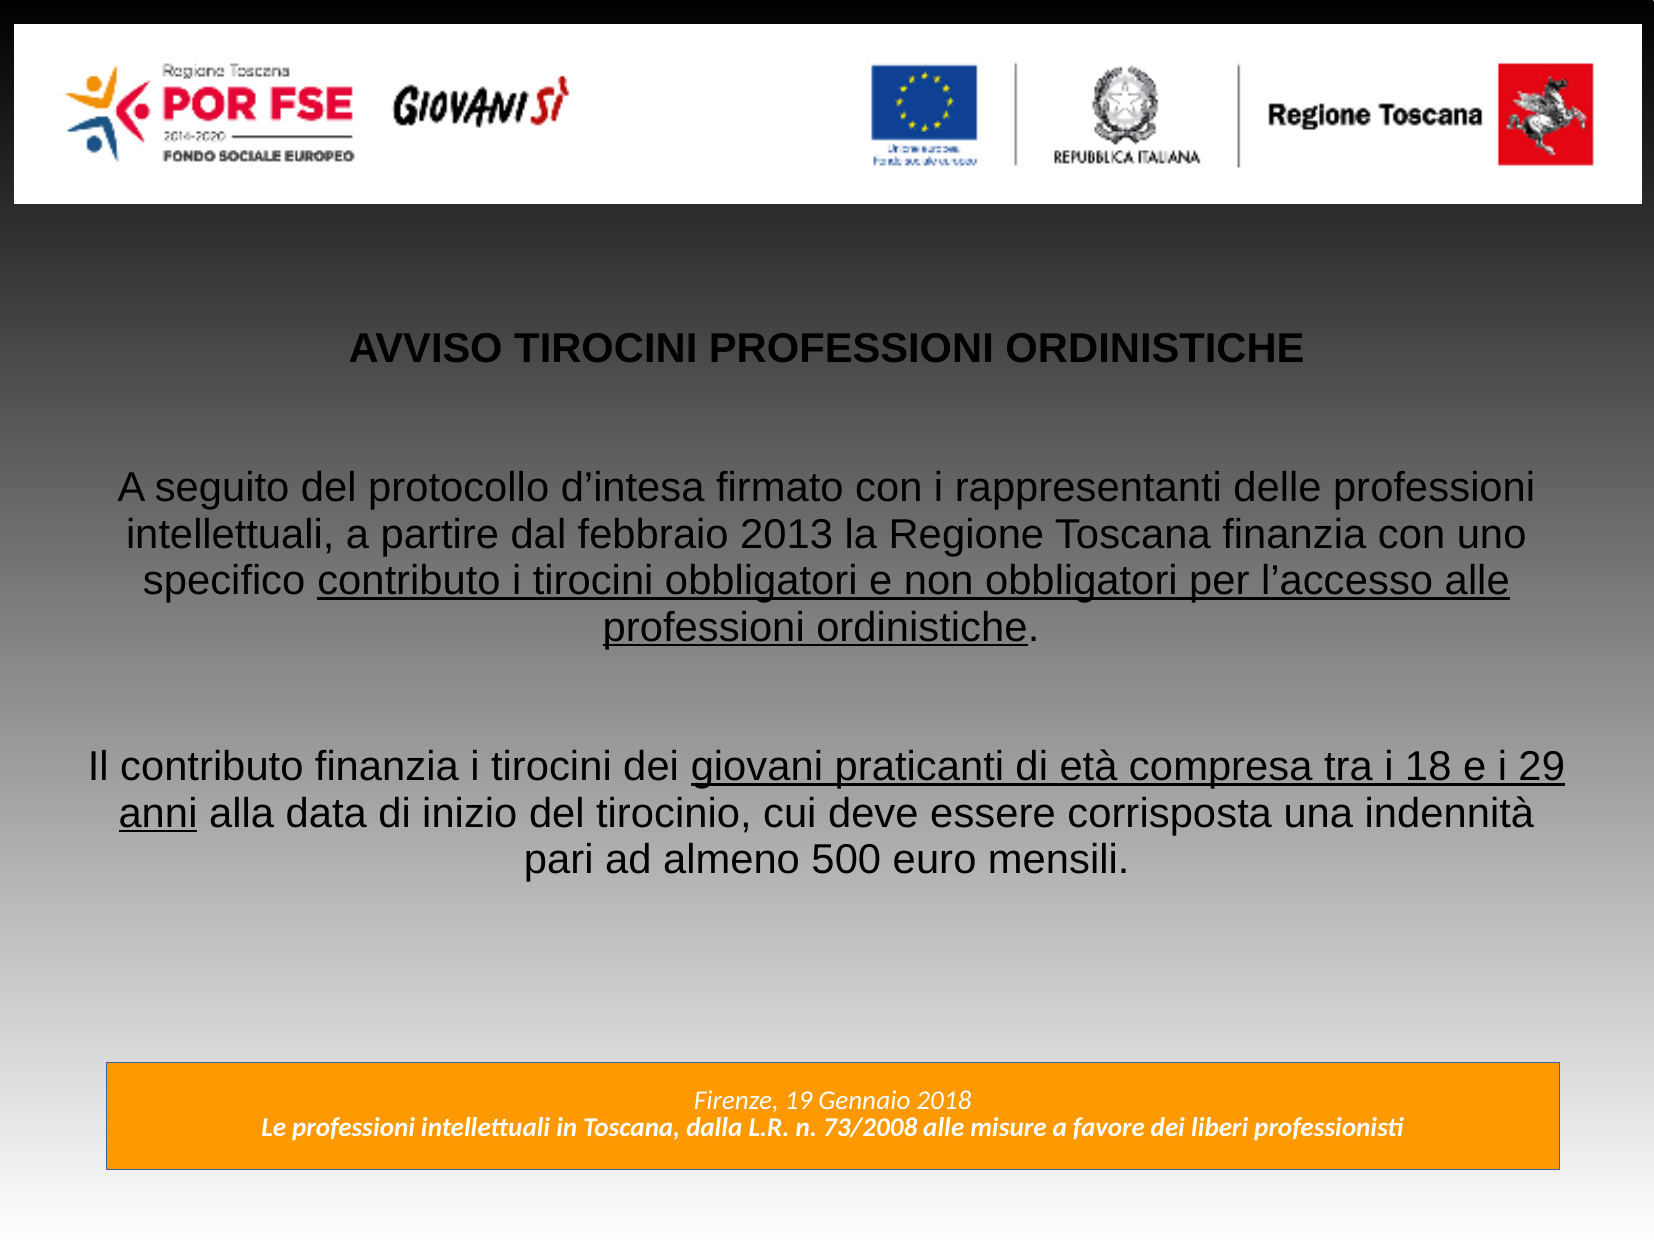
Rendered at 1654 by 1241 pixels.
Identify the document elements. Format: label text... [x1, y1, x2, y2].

text_box Firenze, 19 Gennaio 2018 Le professioni intellettuali in Toscana, dalla L.R. n. 73/2008 alle misure a favore dei liberi professionisti [106, 1062, 1560, 1170]
subtitle AVVISO TIROCINI PROFESSIONI ORDINISTICHE A seguito del protocollo d’intesa firmato con i rappresentanti delle professioni intellettuali, a partire dal febbraio 2013 la Regione Toscana finanzia con uno specifico contributo i tirocini obbligatori e non obbligatori per l’accesso alle professioni ordinistiche. Il contributo finanzia i tirocini dei giovani praticanti di età compresa tra i 18 e i 29 anni alla data di inizio del tirocinio, cui deve essere corrisposta una indennità pari ad almeno 500 euro mensili. [82, 204, 1571, 1115]
picture [14, 24, 1642, 204]
